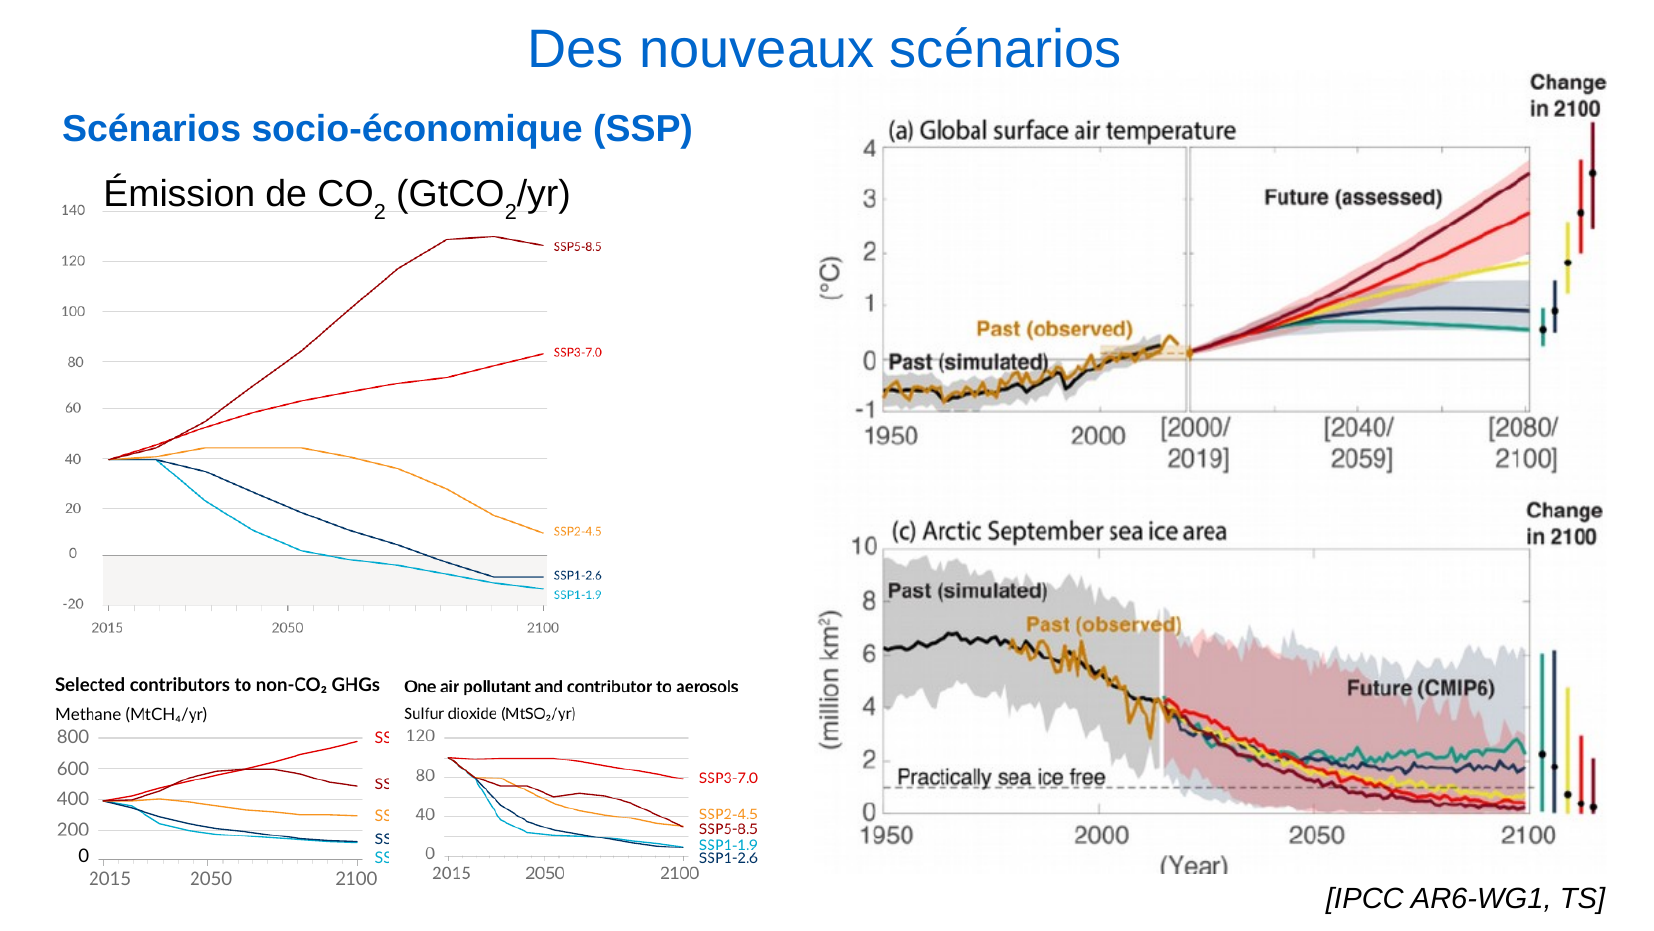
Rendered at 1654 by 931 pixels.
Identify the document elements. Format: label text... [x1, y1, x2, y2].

text_box [IPCC AR6-WG1, TS] [1265, 874, 1621, 923]
text_box Des nouveaux scénarios [81, 5, 1570, 86]
picture [42, 667, 768, 892]
text_box Scénarios socio-économique (SSP) [47, 100, 780, 158]
text_box Émission de CO2 (GtCO2/yr) [88, 165, 727, 232]
picture [52, 200, 626, 650]
picture [814, 70, 1607, 875]
